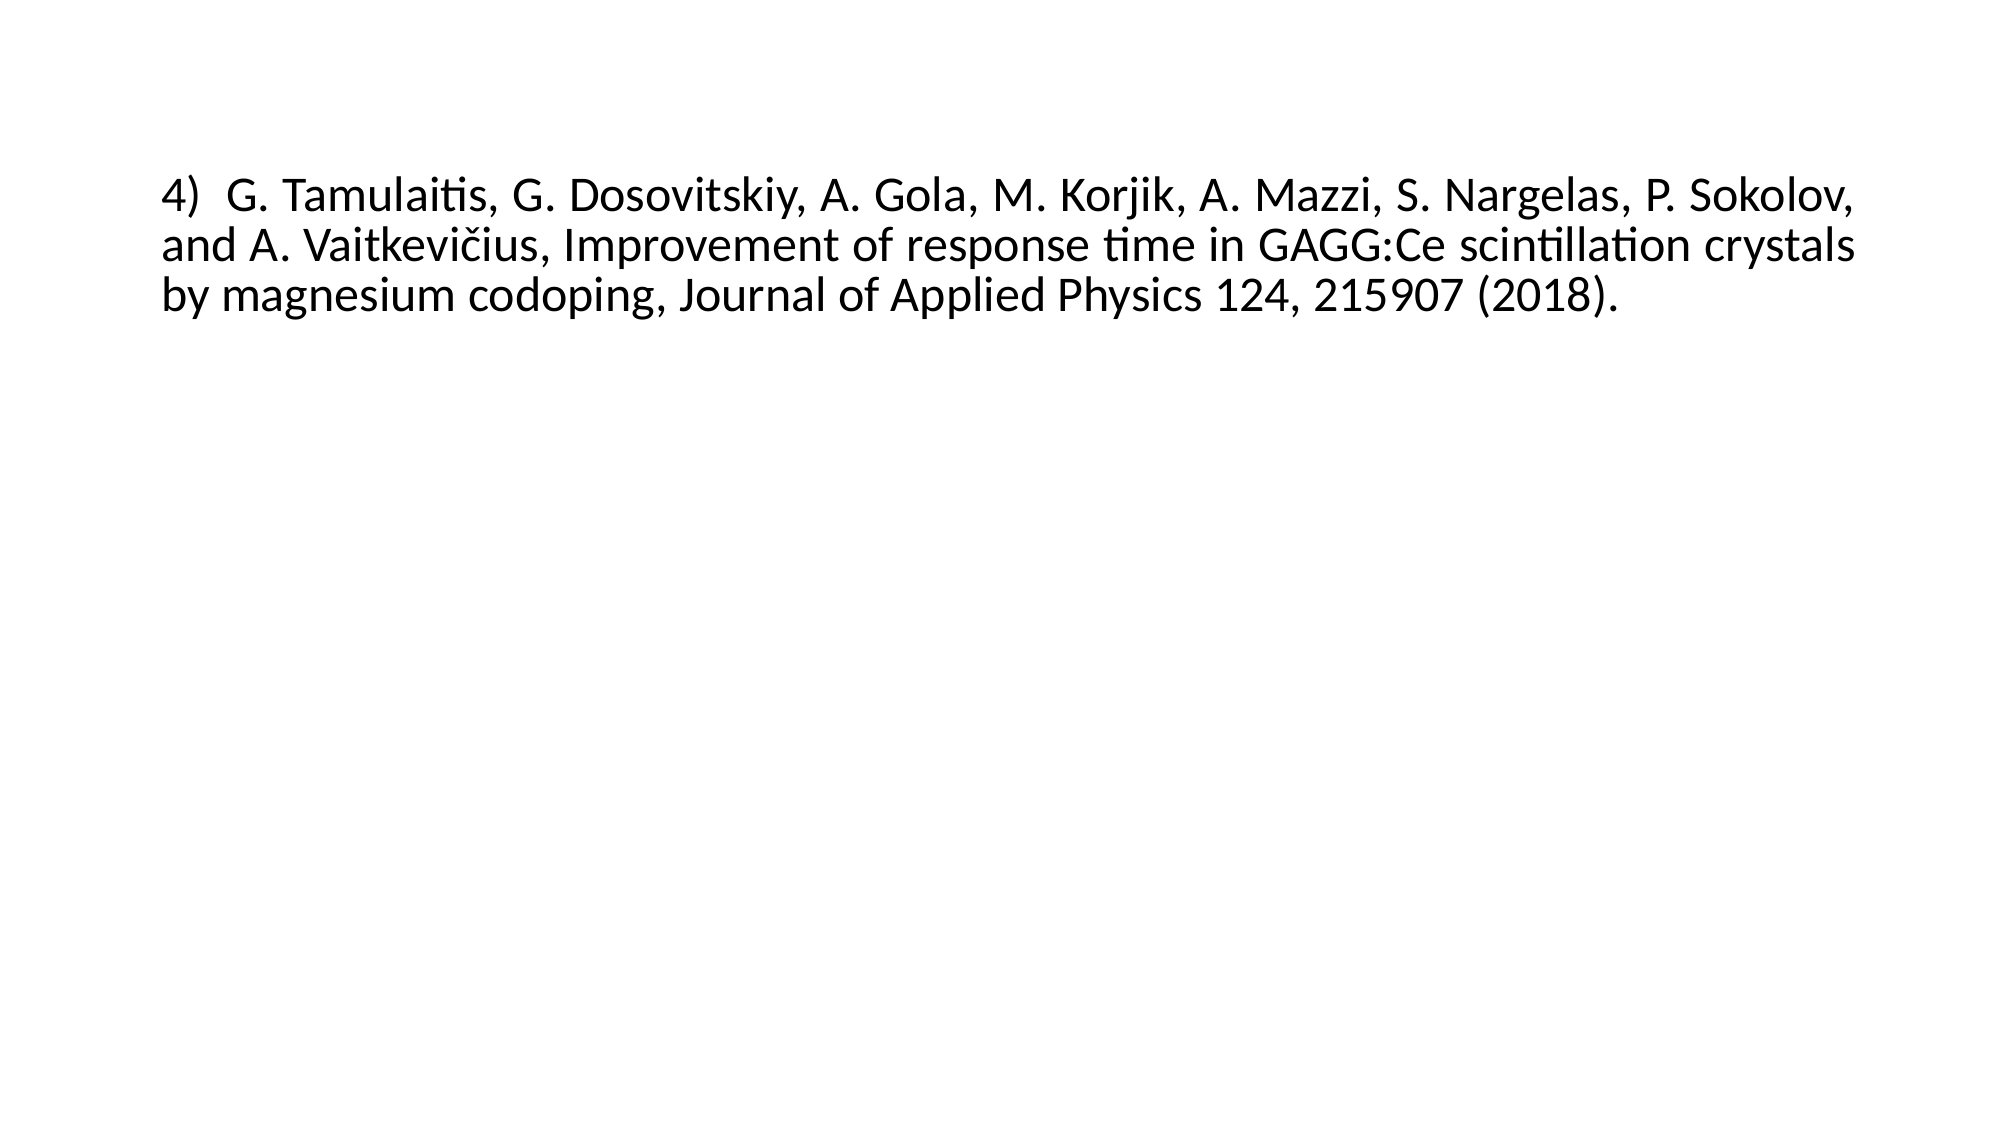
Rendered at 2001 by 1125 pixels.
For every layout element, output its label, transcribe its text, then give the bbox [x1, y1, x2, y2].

text_box G. Tamulaitis, G. Dosovitskiy, A. Gola, M. Korjik, A. Mazzi, S. Nargelas, P. Sokolov, and A. Vaitkevičius, Improvement of response time in GAGG:Ce scintillation crystals by magnesium codoping, Journal of Applied Physics 124, 215907 (2018). [146, 116, 1878, 331]
